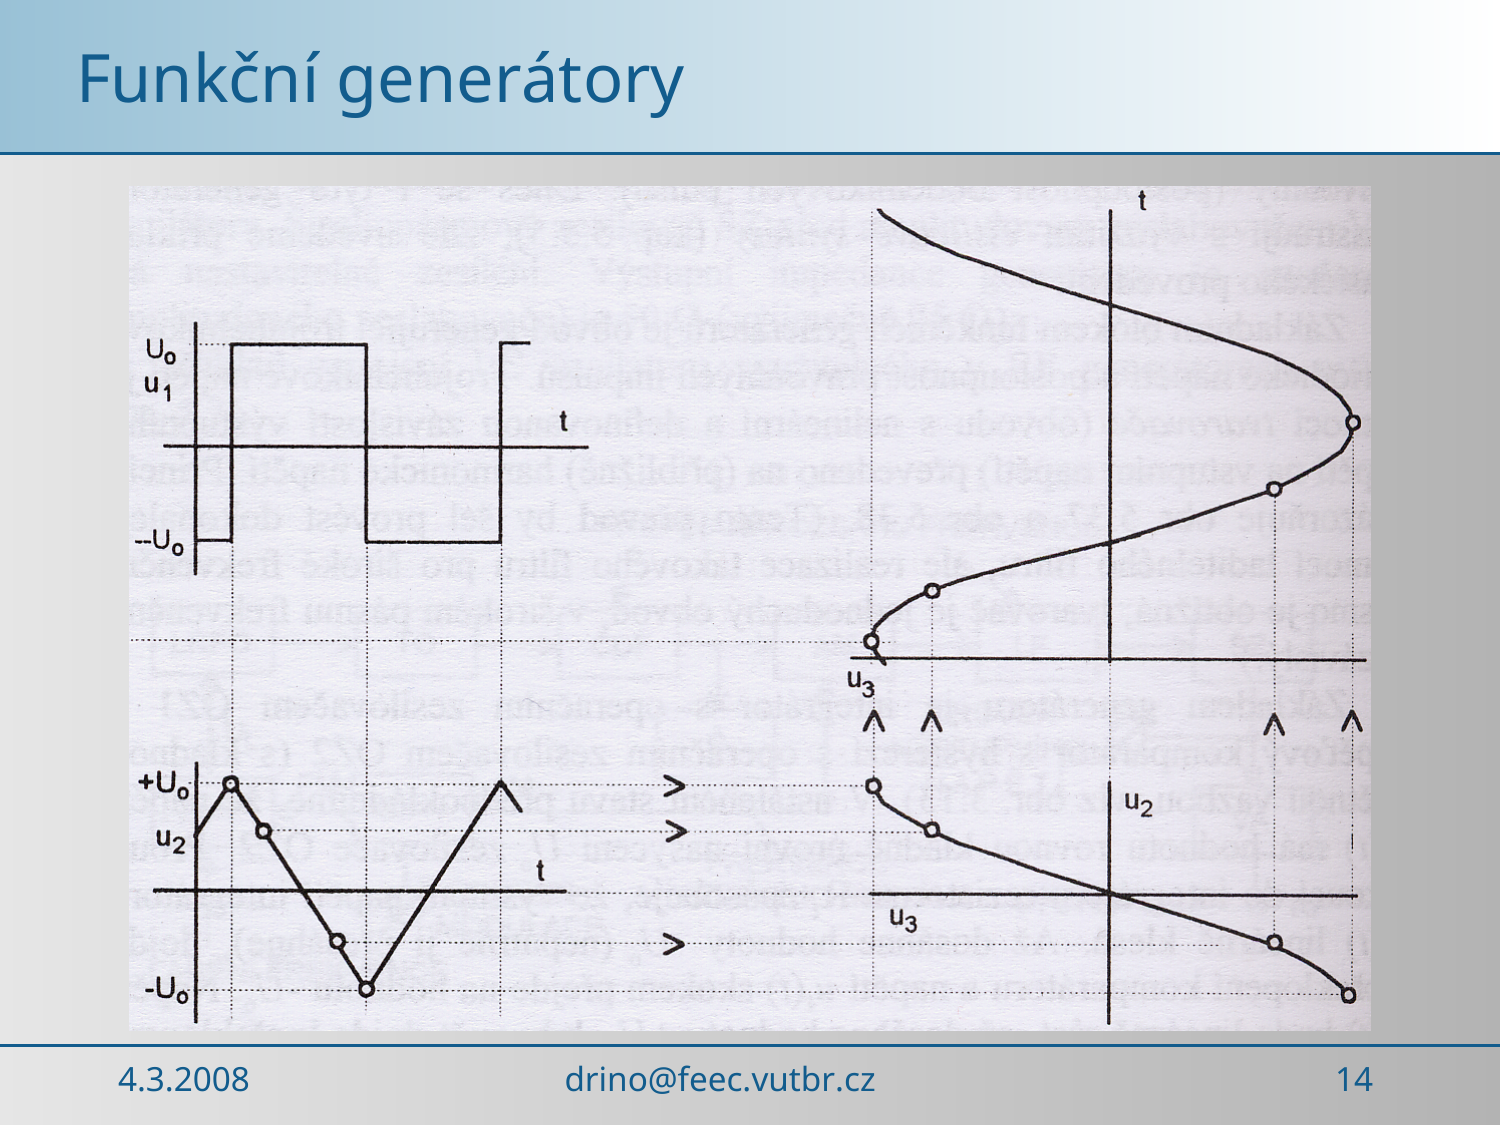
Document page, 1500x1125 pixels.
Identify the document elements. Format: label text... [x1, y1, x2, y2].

text_box 4.3.2008 [103, 1049, 432, 1125]
title Funkční generátory [0, 0, 1500, 152]
text_box <číslo> [1075, 1049, 1388, 1125]
picture [129, 186, 1371, 1031]
text_box drino@feec.vutbr.cz [454, 1049, 987, 1125]
